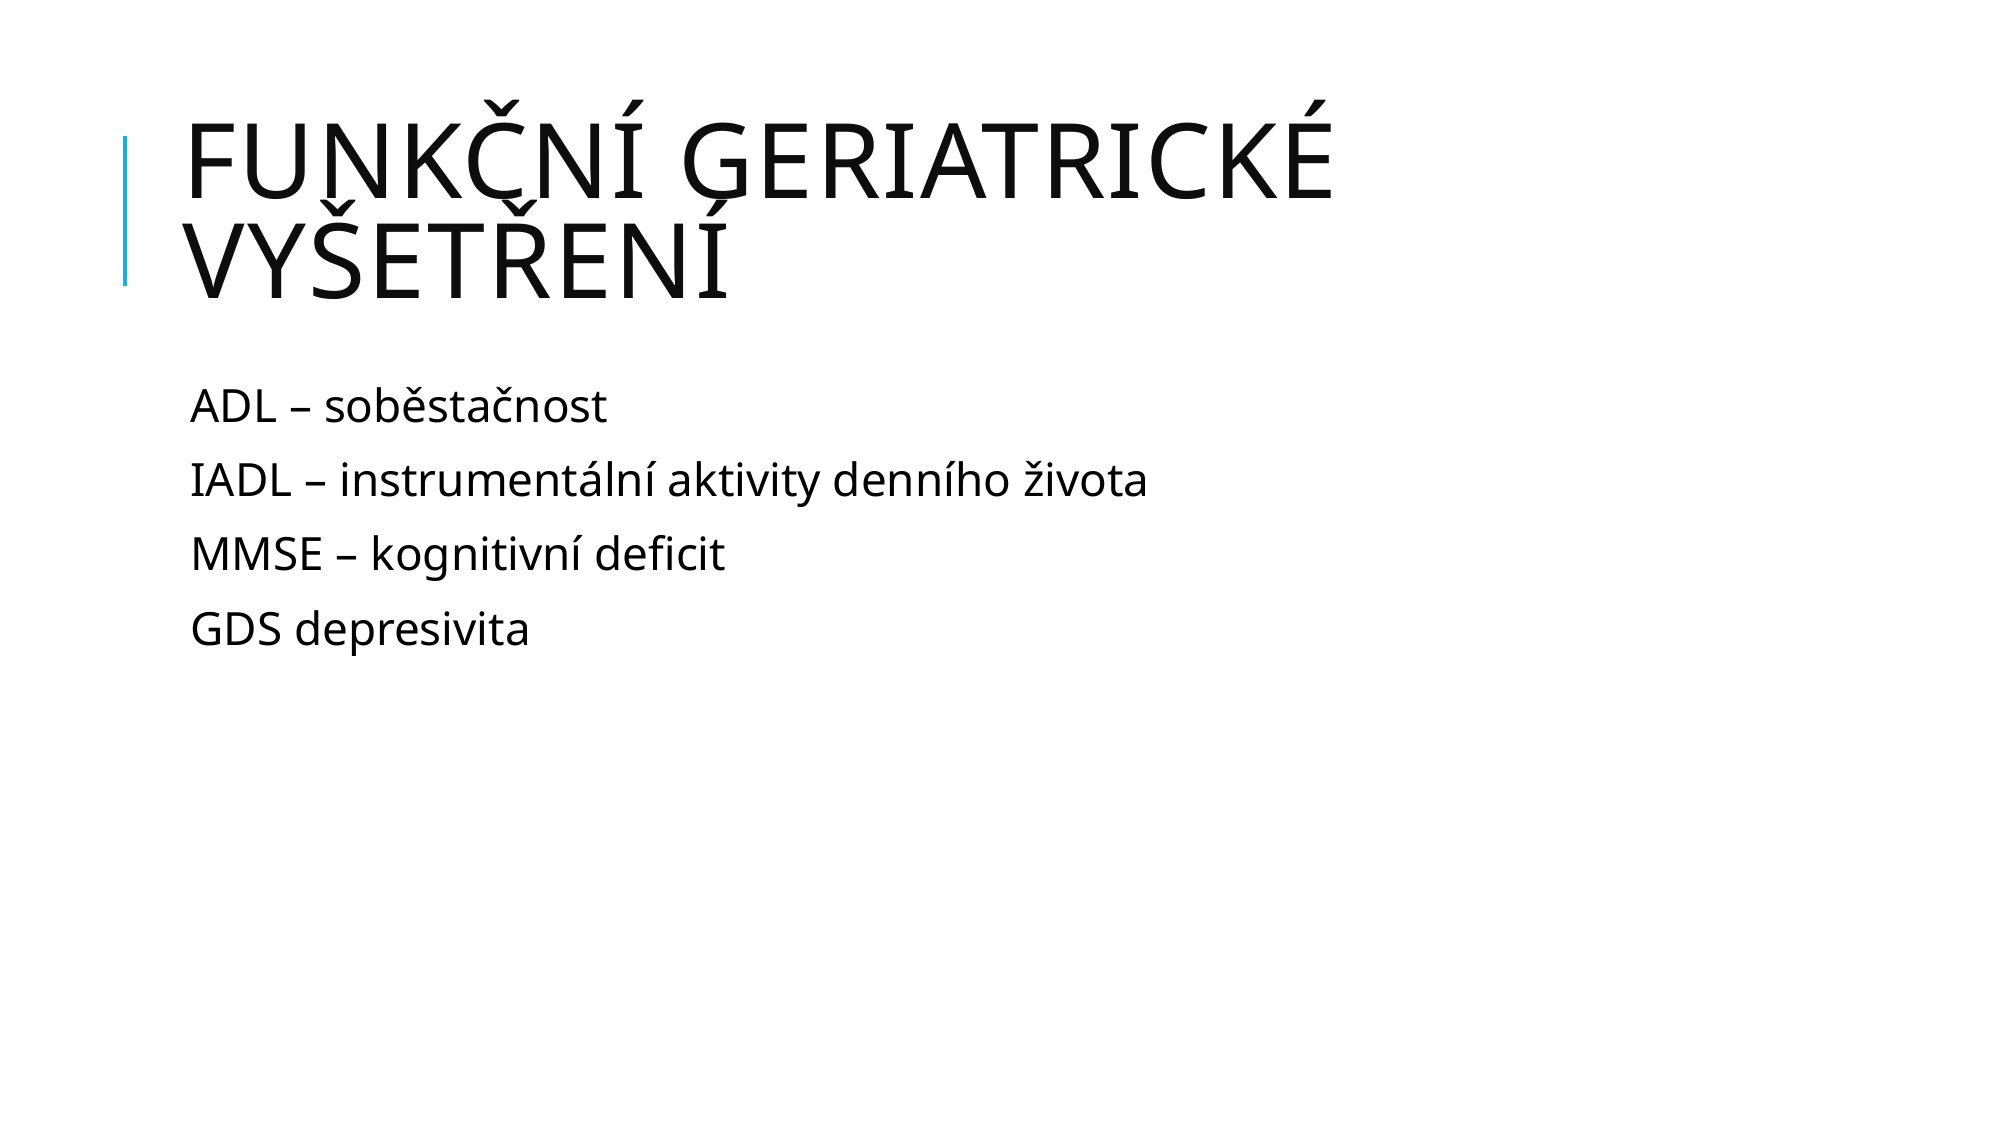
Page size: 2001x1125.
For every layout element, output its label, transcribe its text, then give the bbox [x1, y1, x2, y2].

list ADL – soběstačnost IADL – instrumentální aktivity denního života MMSE – kognitivní deficit GDS depresivita [168, 375, 1763, 1036]
title Funkční geriatrické vyšetření [168, 96, 1763, 343]
